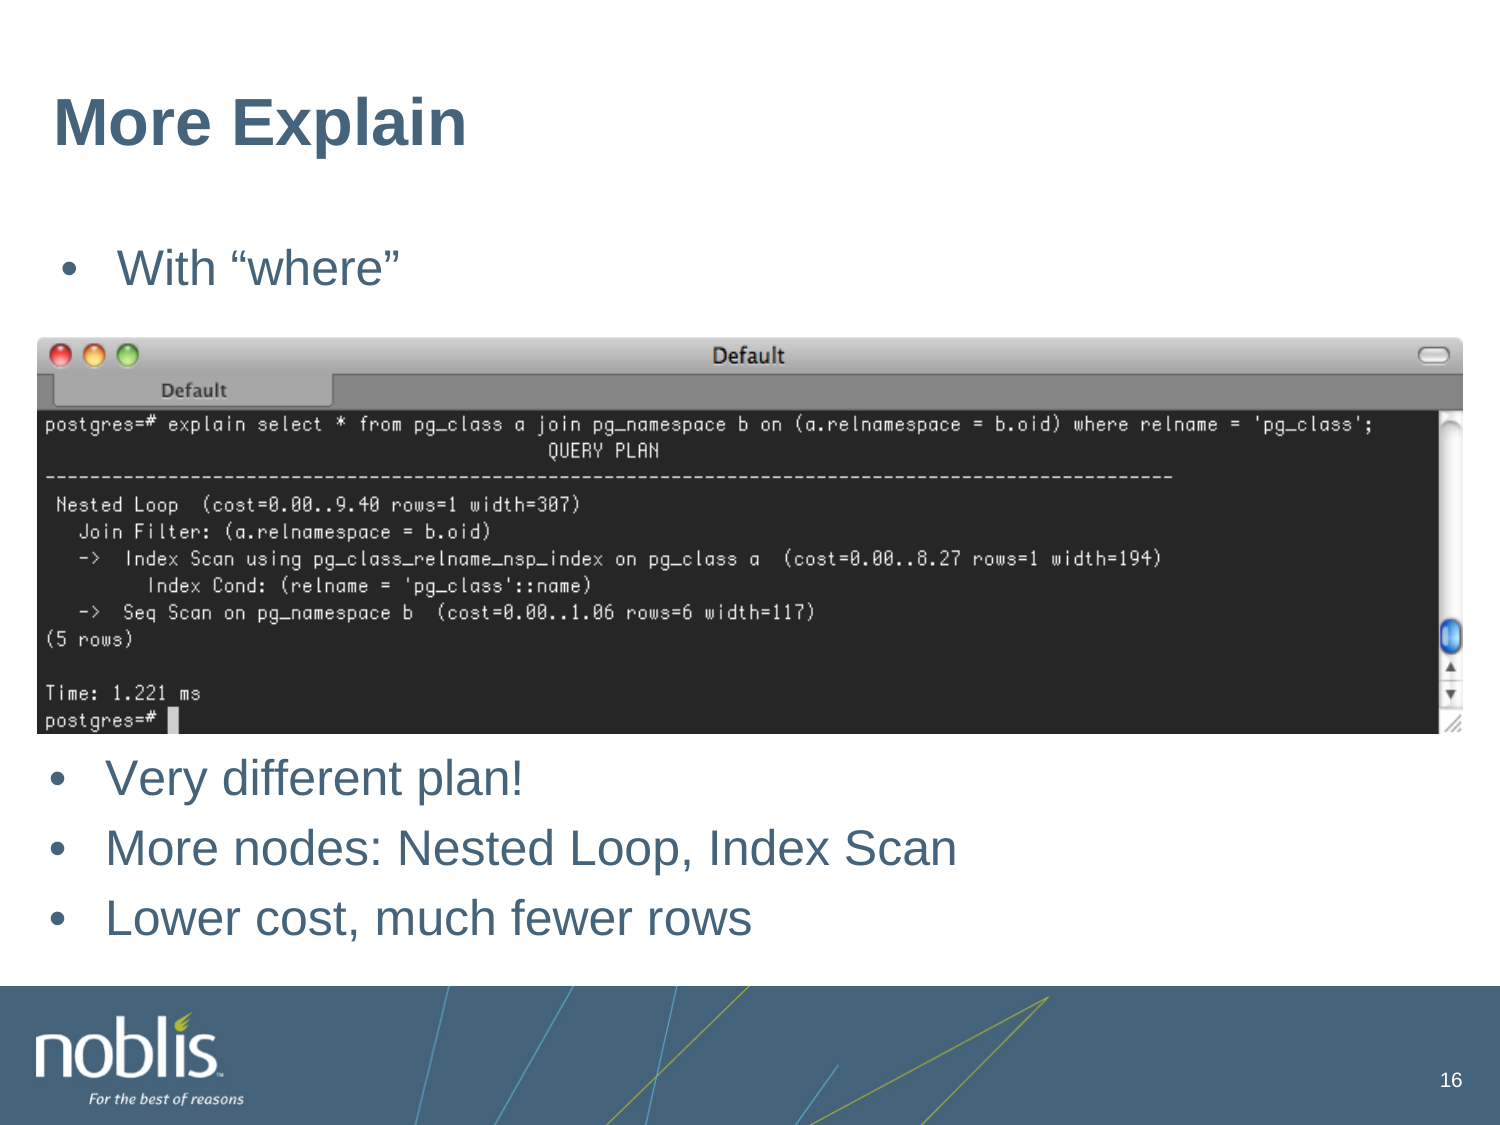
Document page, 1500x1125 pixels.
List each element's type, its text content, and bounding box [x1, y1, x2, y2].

picture [37, 337, 1463, 734]
picture [0, 986, 1500, 1125]
list Very different plan! More nodes: Nested Loop, Index Scan Lower cost, much fewer rows [48, 750, 1426, 998]
list With “where” [60, 239, 1437, 337]
title More Explain [53, 38, 1438, 211]
